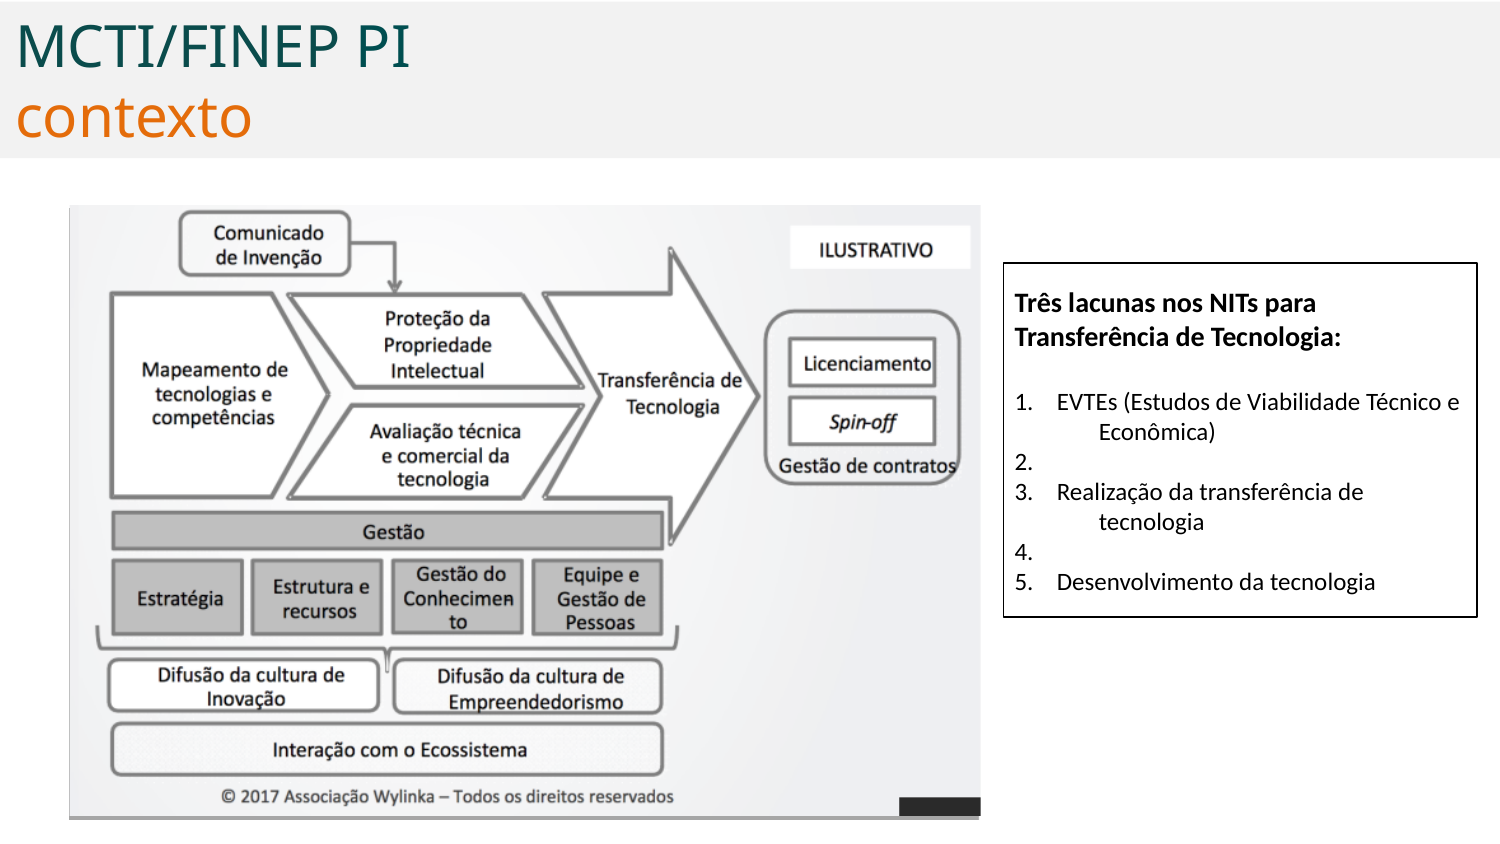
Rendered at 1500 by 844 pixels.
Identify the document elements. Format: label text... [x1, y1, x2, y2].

picture [69, 205, 981, 816]
text_box [136, 816, 249, 844]
text_box MCTI/FINEP PI contexto [0, 1, 1500, 159]
text_box Três lacunas nos NITs para Transferência de Tecnologia: EVTEs (Estudos de Viabilidade Técnico e Econômica) Realização da transferência de tecnologia Desenvolvimento da tecnologia [1003, 263, 1478, 618]
